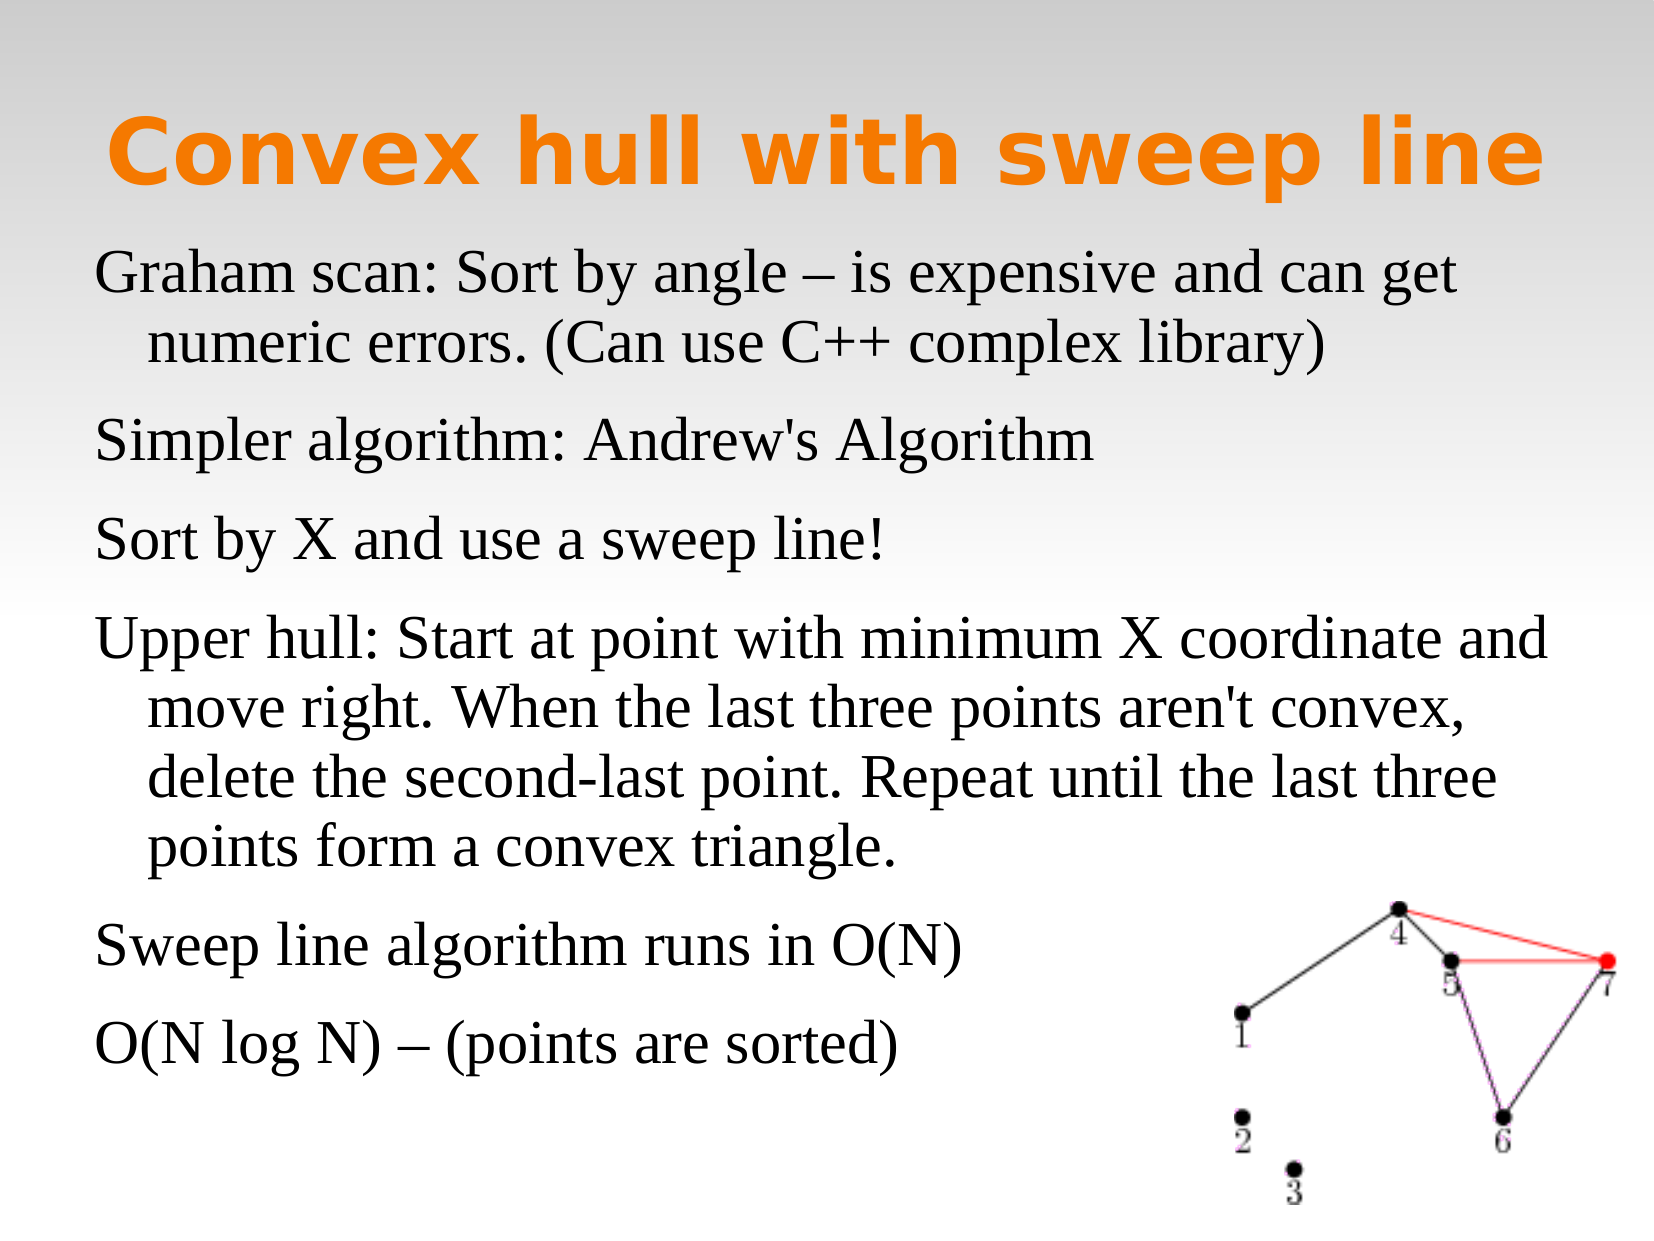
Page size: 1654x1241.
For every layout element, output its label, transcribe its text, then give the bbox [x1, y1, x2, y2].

list Graham scan: Sort by angle – is expensive and can get numeric errors. (Can use C++ complex library) Simpler algorithm: Andrew's Algorithm Sort by X and use a sweep line! Upper hull: Start at point with minimum X coordinate and move right. When the last three points aren't convex, delete the second-last point. Repeat until the last three points form a convex triangle. Sweep line algorithm runs in O(N) O(N log N) – (points are sorted) [76, 237, 1565, 1141]
title Convex hull with sweep line [82, 49, 1571, 257]
picture [1234, 901, 1619, 1205]
